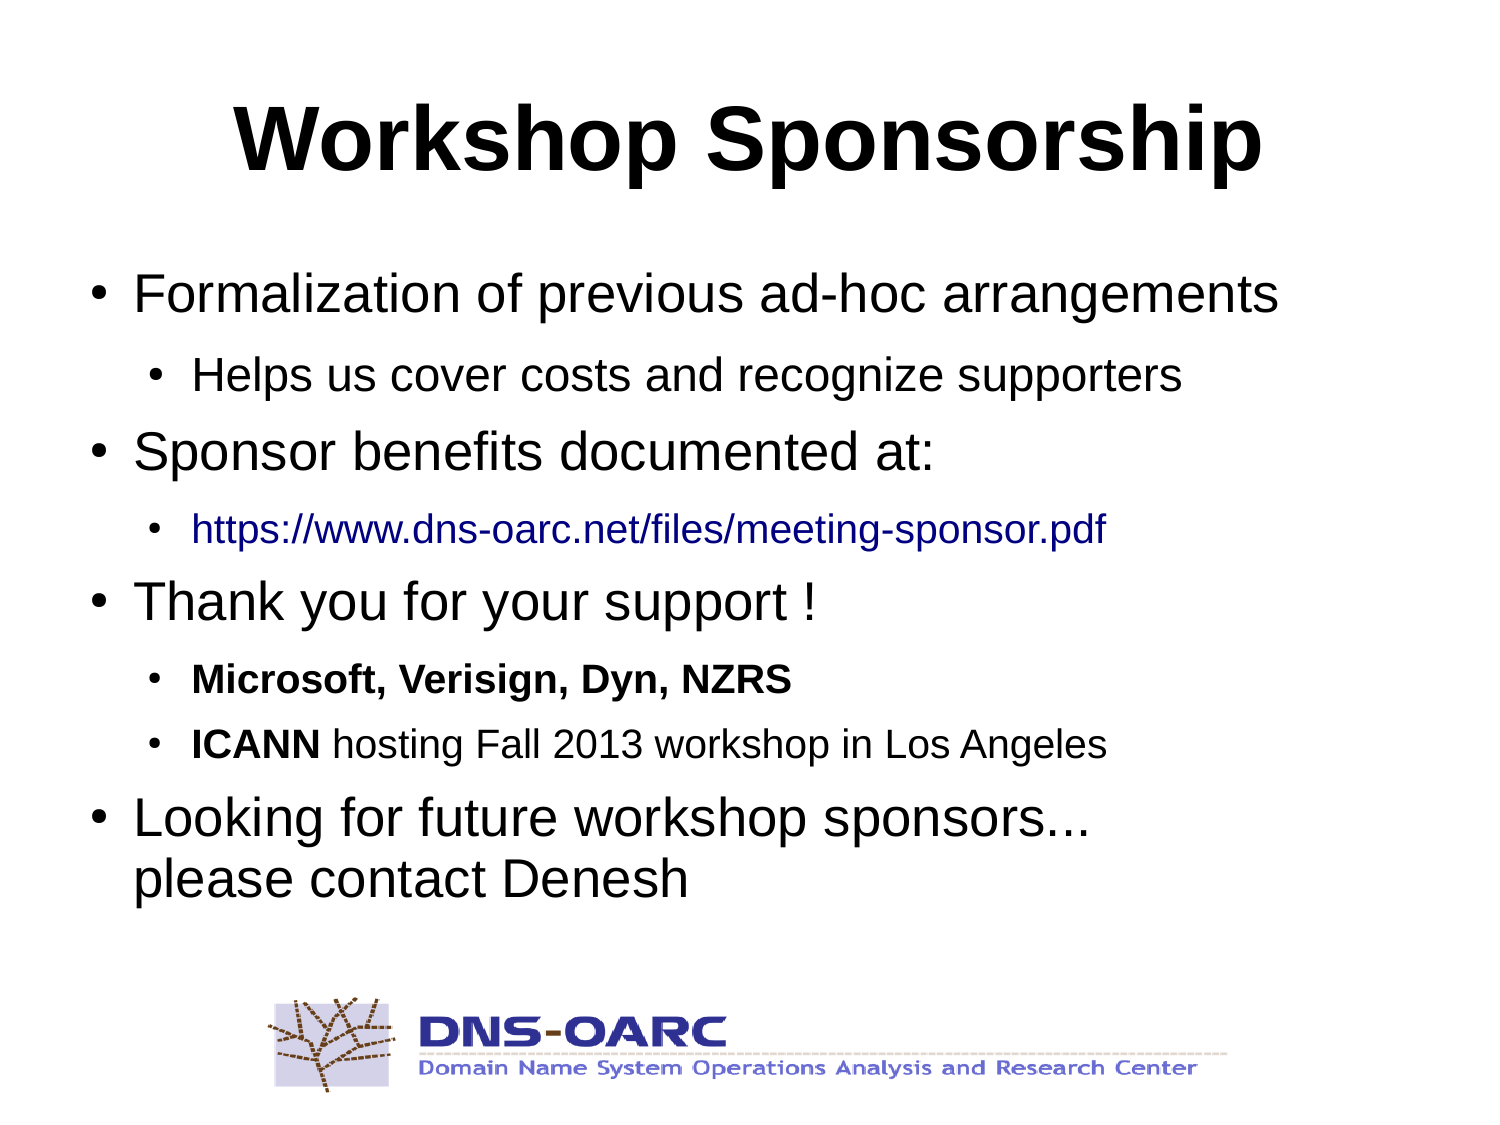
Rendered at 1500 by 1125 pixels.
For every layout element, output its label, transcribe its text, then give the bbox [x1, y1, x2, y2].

list Formalization of previous ad-hoc arrangements Helps us cover costs and recognize supporters Sponsor benefits documented at: https://www.dns-oarc.net/files/meeting-sponsor.pdf Thank you for your support ! Microsoft, Verisign, Dyn, NZRS ICANN hosting Fall 2013 workshop in Los Angeles Looking for future workshop sponsors... please contact Denesh [75, 263, 1425, 916]
title Workshop Sponsorship [75, 44, 1425, 233]
picture [214, 991, 1259, 1099]
